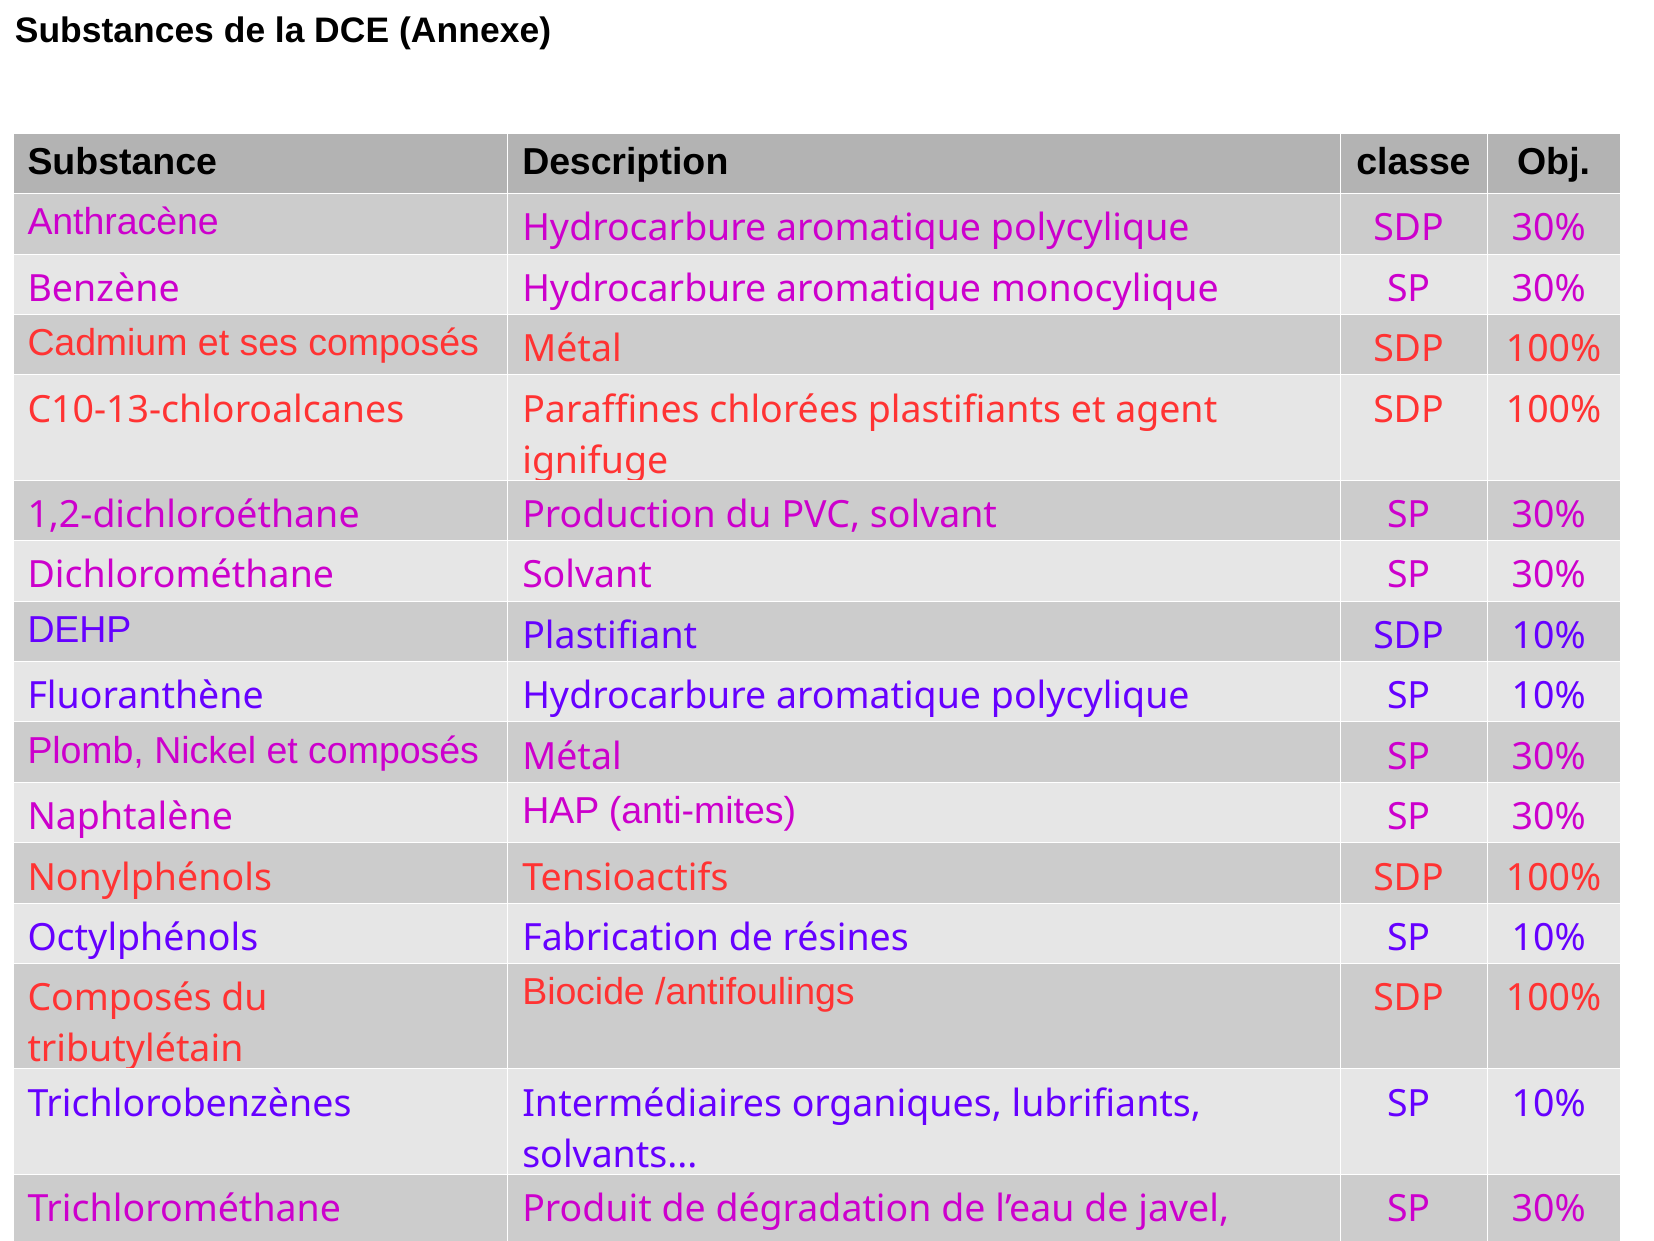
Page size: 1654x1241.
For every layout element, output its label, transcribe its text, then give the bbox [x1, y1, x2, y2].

table_cell SP [1341, 255, 1487, 314]
table_cell SP [1341, 662, 1487, 721]
table_cell SDP [1341, 602, 1487, 661]
table_cell Composés du tributylétain [14, 964, 507, 1068]
table_cell SDP [1341, 315, 1487, 374]
table_cell Métal [508, 722, 1340, 782]
table_cell 30% [1488, 194, 1620, 254]
table_cell C10-13-chloroalcanes [14, 375, 507, 480]
table_cell Naphtalène [14, 783, 507, 842]
table_cell 100% [1488, 375, 1620, 480]
table_cell 30% [1488, 541, 1620, 601]
table_cell 30% [1488, 783, 1620, 842]
table_cell Benzène [14, 255, 507, 314]
table_cell 100% [1488, 843, 1620, 903]
table_header Substance [14, 134, 507, 193]
table_cell 100% [1488, 964, 1620, 1068]
table_cell SDP [1341, 843, 1487, 903]
table_cell Tensioactifs [508, 843, 1340, 903]
table_cell 100% [1488, 315, 1620, 374]
table_cell Fluoranthène [14, 662, 507, 721]
table_cell SDP [1341, 375, 1487, 480]
table_cell 1,2-dichloroéthane [14, 481, 507, 540]
table_header classe [1341, 134, 1487, 193]
table_header Obj. [1488, 134, 1620, 193]
table_cell SP [1341, 722, 1487, 782]
table_cell Biocide /antifoulings [508, 964, 1340, 1068]
table_cell Produit de dégradation de l’eau de javel, anesthésique, conservateur [508, 1175, 1340, 1241]
table_cell Trichlorométhane [14, 1175, 507, 1241]
table_cell 30% [1488, 481, 1620, 540]
table_cell Hydrocarbure aromatique polycylique [508, 194, 1340, 254]
text_box Substances de la DCE (Annexe) [0, 0, 1501, 63]
table_cell Fabrication de résines [508, 904, 1340, 963]
table_cell Dichlorométhane [14, 541, 507, 601]
table_cell Nonylphénols [14, 843, 507, 903]
table_cell SP [1341, 541, 1487, 601]
table_cell 30% [1488, 1175, 1620, 1241]
table_header Description [508, 134, 1340, 193]
table_cell Plastifiant [508, 602, 1340, 661]
table_cell SP [1341, 1175, 1487, 1241]
table_cell Anthracène [14, 194, 507, 254]
table_cell Intermédiaires organiques, lubrifiants, solvants... [508, 1069, 1340, 1174]
table_cell Métal [508, 315, 1340, 374]
table_cell Cadmium et ses composés [14, 315, 507, 374]
table_cell Paraffines chlorées plastifiants et agent ignifuge [508, 375, 1340, 480]
table_cell SP [1341, 904, 1487, 963]
table_cell SDP [1341, 964, 1487, 1068]
table_cell SP [1341, 1069, 1487, 1174]
table_cell Production du PVC, solvant [508, 481, 1340, 540]
table_cell Trichlorobenzènes [14, 1069, 507, 1174]
table_cell Solvant [508, 541, 1340, 601]
table_cell SDP [1341, 194, 1487, 254]
table_cell Hydrocarbure aromatique polycylique [508, 662, 1340, 721]
table_cell Hydrocarbure aromatique monocylique [508, 255, 1340, 314]
table_cell 10% [1488, 602, 1620, 661]
table_cell Plomb, Nickel et composés [14, 722, 507, 782]
table_cell HAP (anti-mites) [508, 783, 1340, 842]
table_cell SP [1341, 481, 1487, 540]
table_cell 10% [1488, 1069, 1620, 1174]
table_cell 30% [1488, 722, 1620, 782]
table_cell DEHP [14, 602, 507, 661]
table_cell 30% [1488, 255, 1620, 314]
table_cell 10% [1488, 904, 1620, 963]
table_cell 10% [1488, 662, 1620, 721]
table_cell SP [1341, 783, 1487, 842]
table_cell Octylphénols [14, 904, 507, 963]
